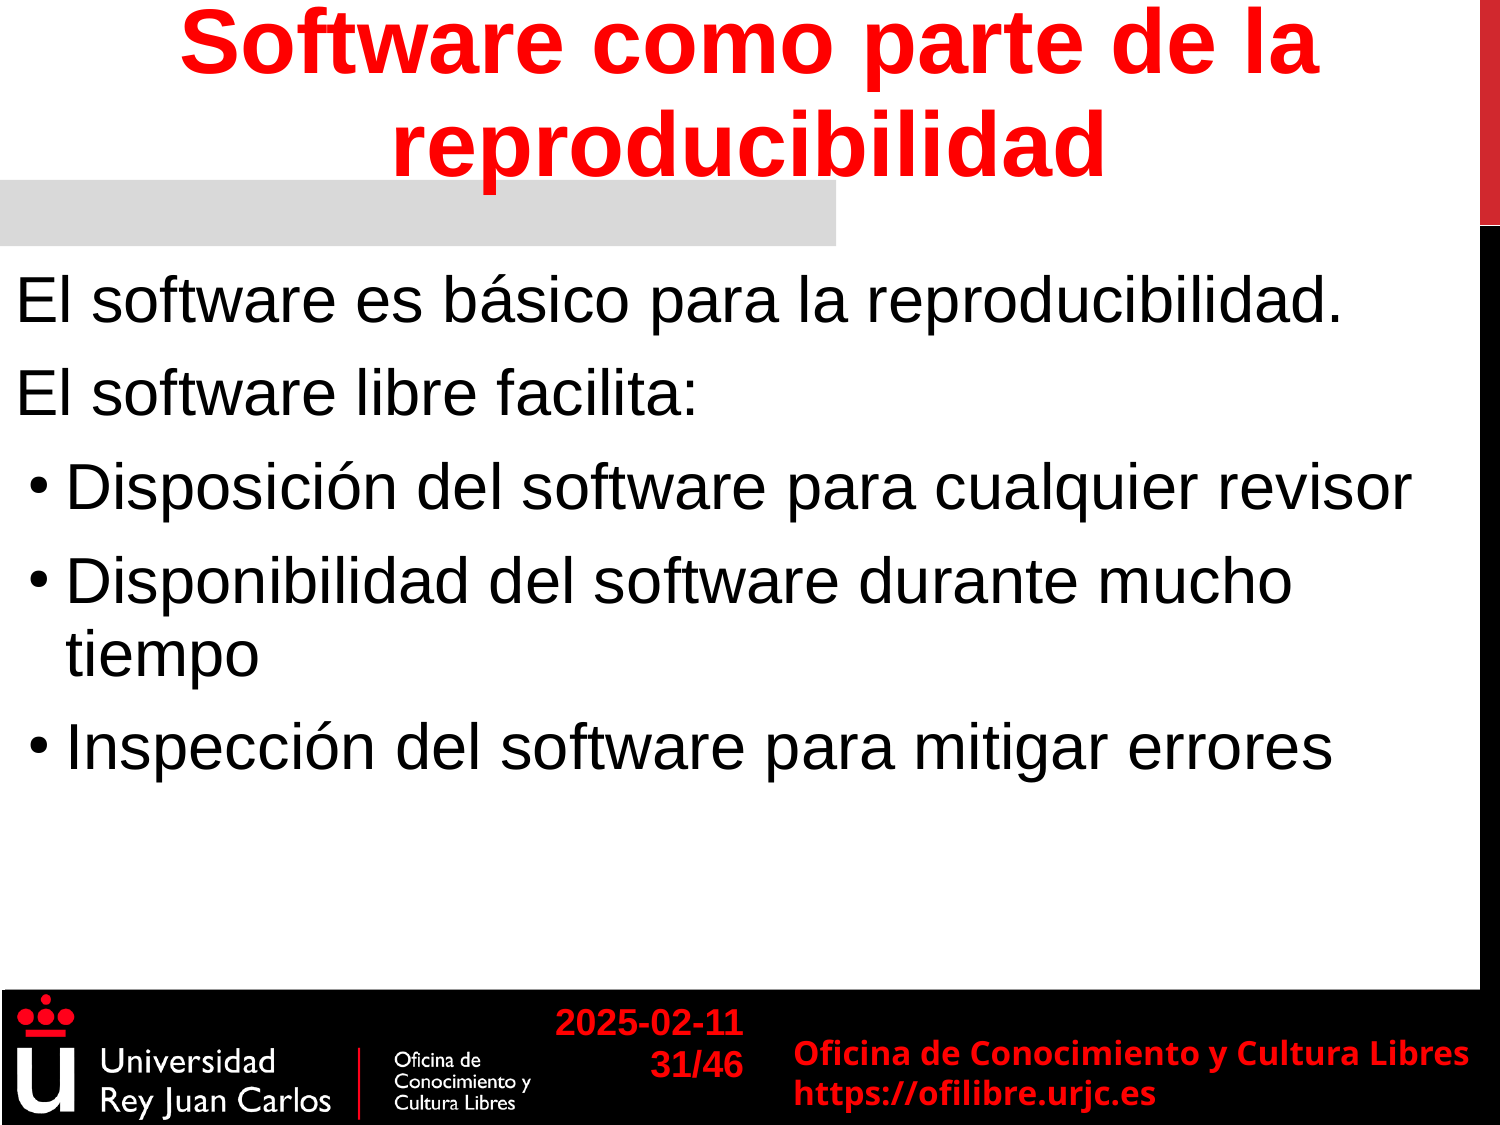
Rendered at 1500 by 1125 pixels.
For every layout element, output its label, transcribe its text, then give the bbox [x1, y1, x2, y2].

title Software como parte de la reproducibilidad [75, 0, 1425, 197]
picture [17, 994, 531, 1120]
list El software es básico para la reproducibilidad. El software libre facilita: Disposición del software para cualquier revisor Disponibilidad del software durante mucho tiempo Inspección del software para mitigar errores [15, 263, 1486, 931]
